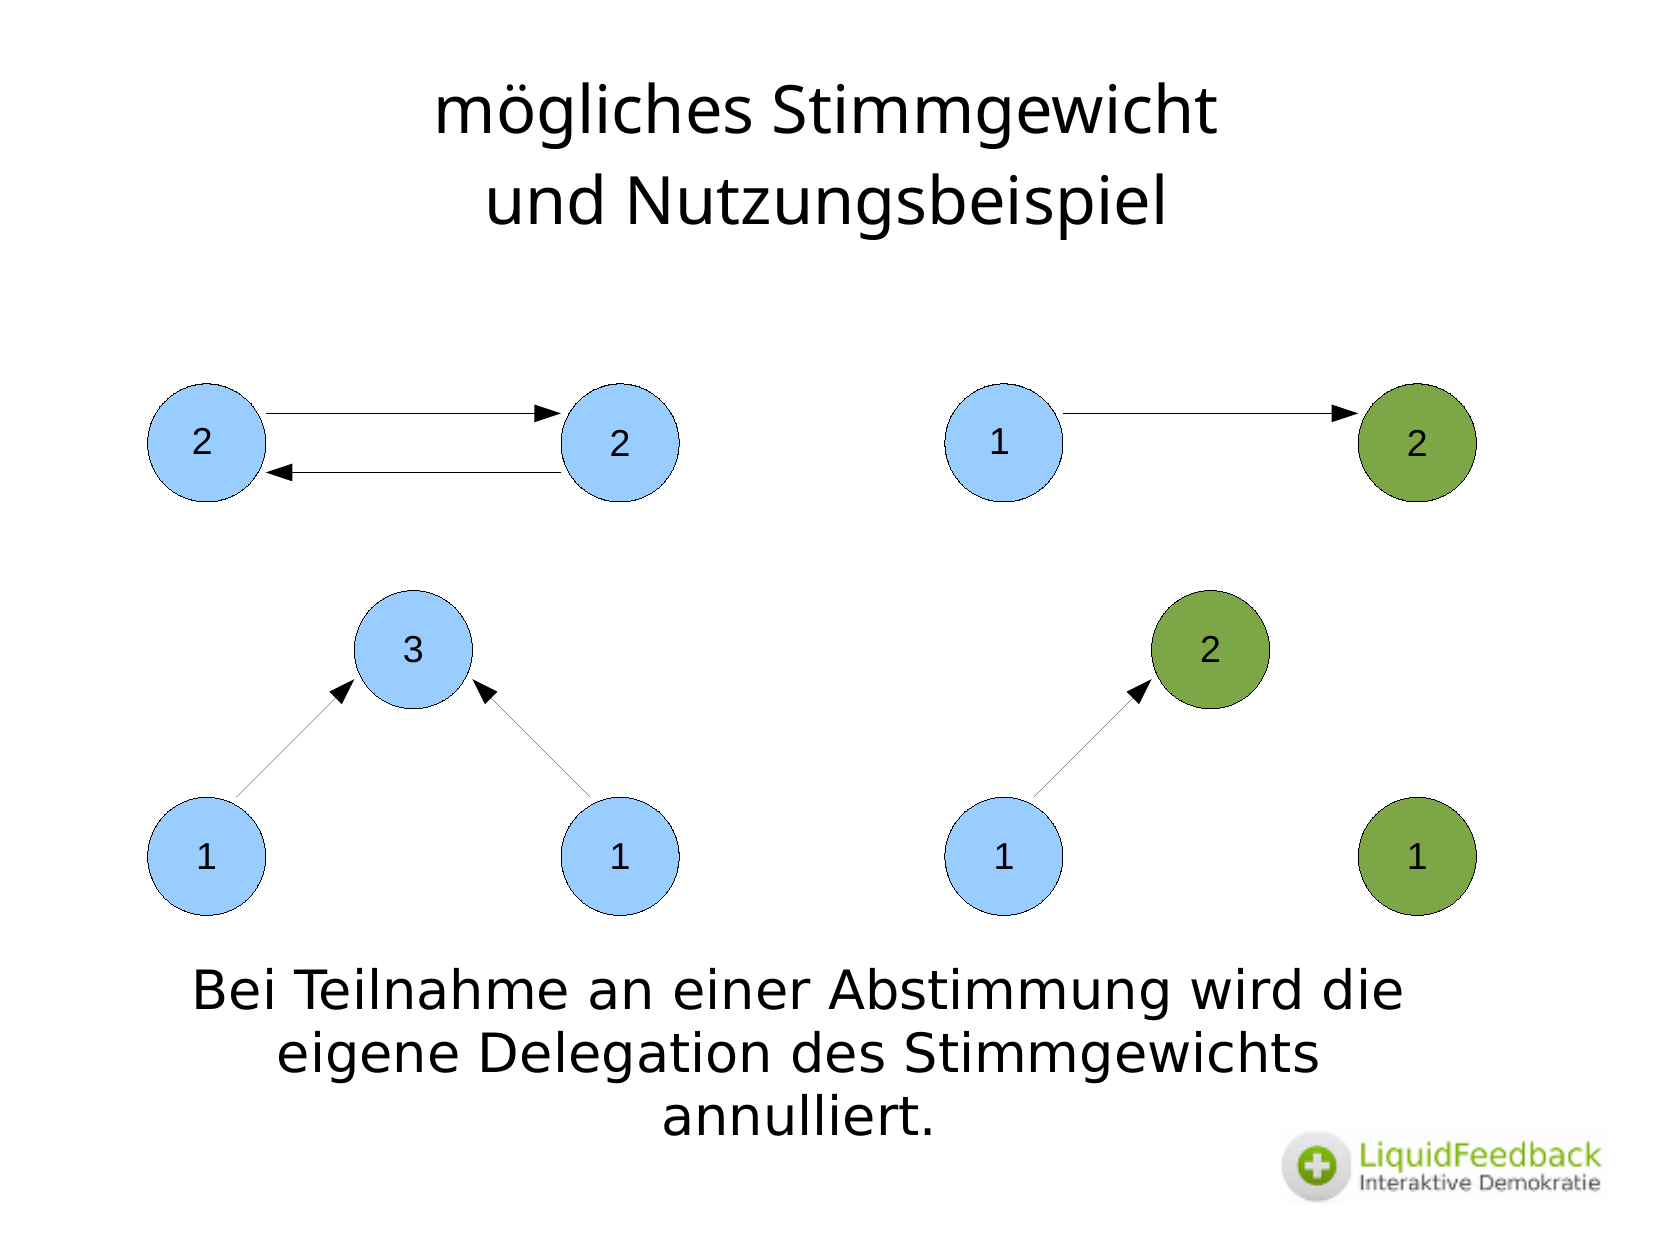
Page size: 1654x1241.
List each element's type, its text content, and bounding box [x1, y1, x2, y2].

text_box 1 [561, 797, 680, 916]
text_box 1 [944, 797, 1063, 916]
text_box 1 [147, 797, 266, 916]
picture [1276, 1127, 1613, 1205]
text_box 2 [561, 383, 680, 502]
text_box 2 [177, 413, 228, 472]
text_box 3 [354, 590, 473, 709]
text_box [944, 383, 1063, 502]
text_box 1 [1358, 797, 1477, 916]
text_box [147, 383, 266, 502]
text_box 1 [974, 413, 1025, 472]
title mögliches Stimmgewicht und Nutzungsbeispiel [82, 49, 1571, 257]
text_box Bei Teilnahme an einer Abstimmung wird die eigene Delegation des Stimmgewichts annulliert. [177, 951, 1535, 1098]
text_box 2 [1151, 590, 1270, 709]
text_box 2 [1358, 383, 1477, 502]
